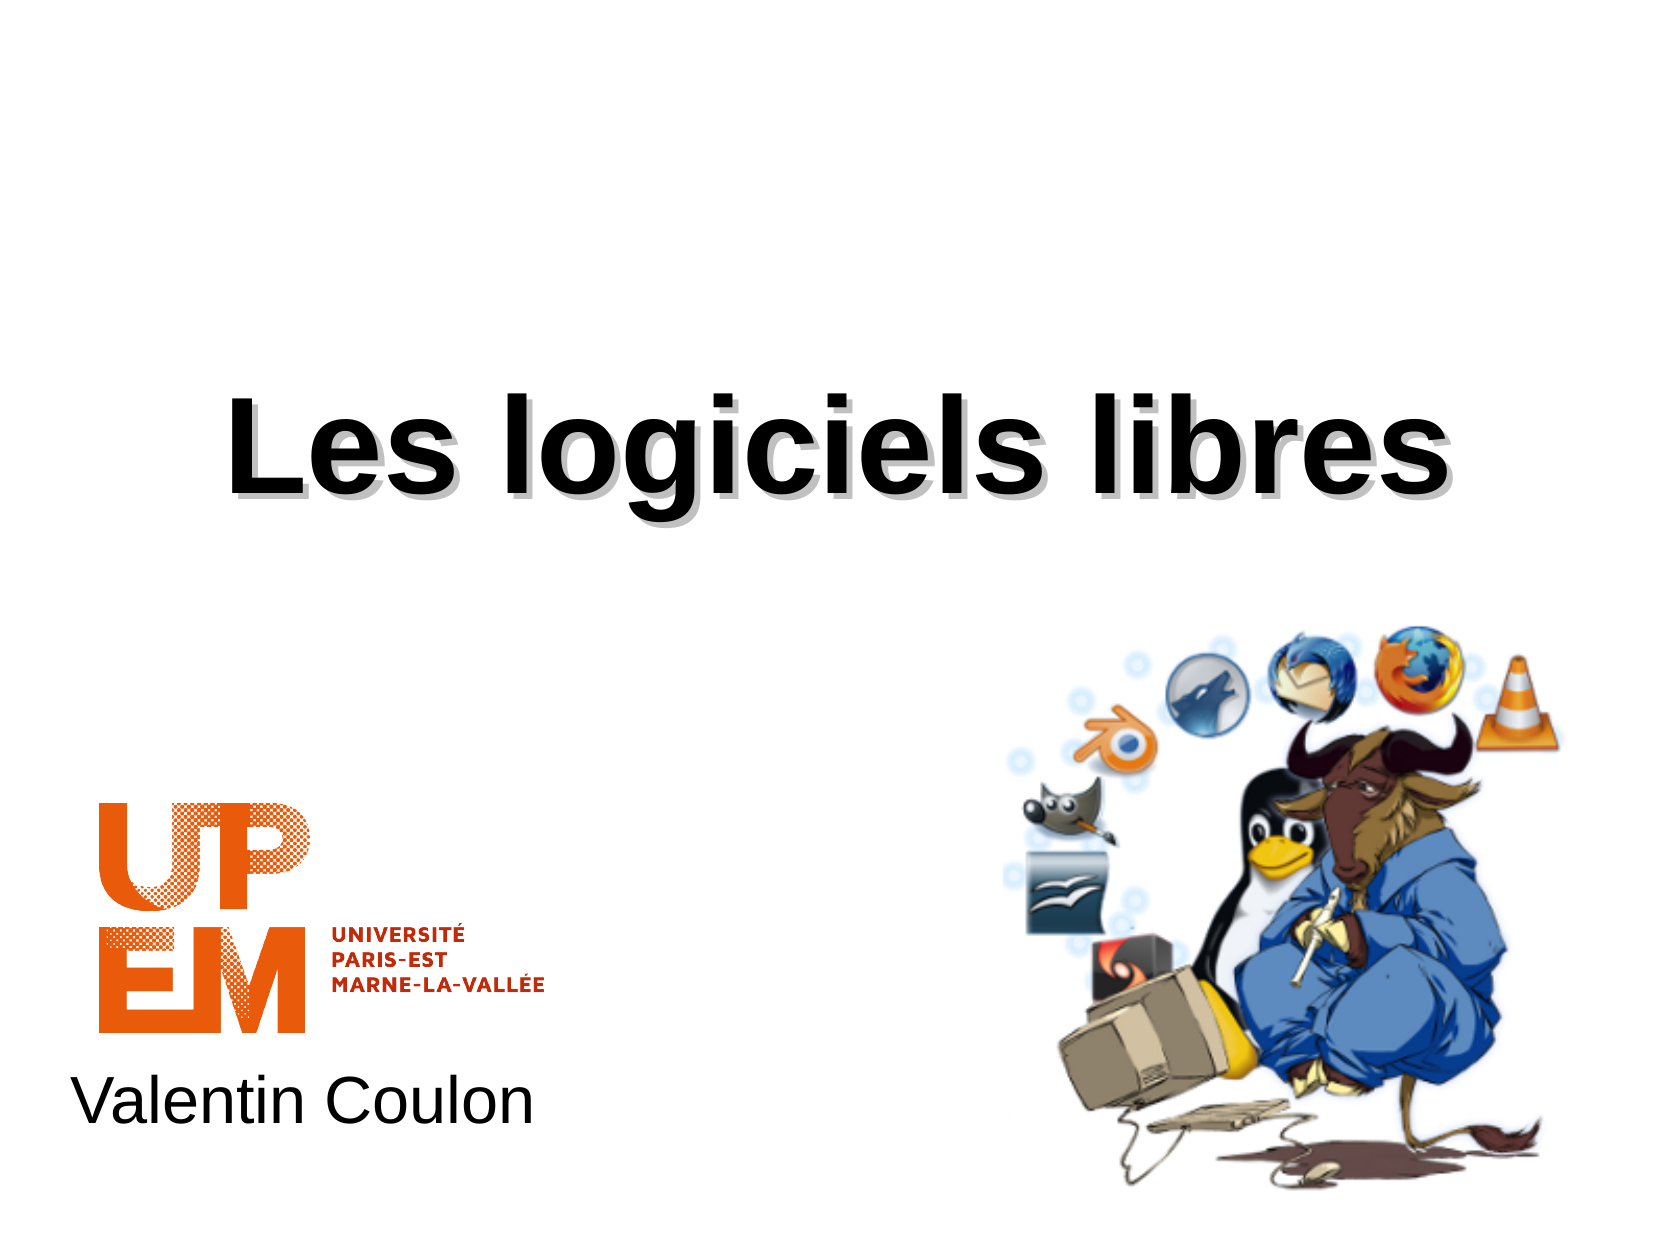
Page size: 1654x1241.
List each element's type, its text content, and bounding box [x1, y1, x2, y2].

picture [968, 625, 1594, 1199]
picture [99, 803, 544, 1033]
title Les logiciels libres [94, 342, 1583, 550]
text_box Valentin Coulon [63, 1062, 544, 1138]
